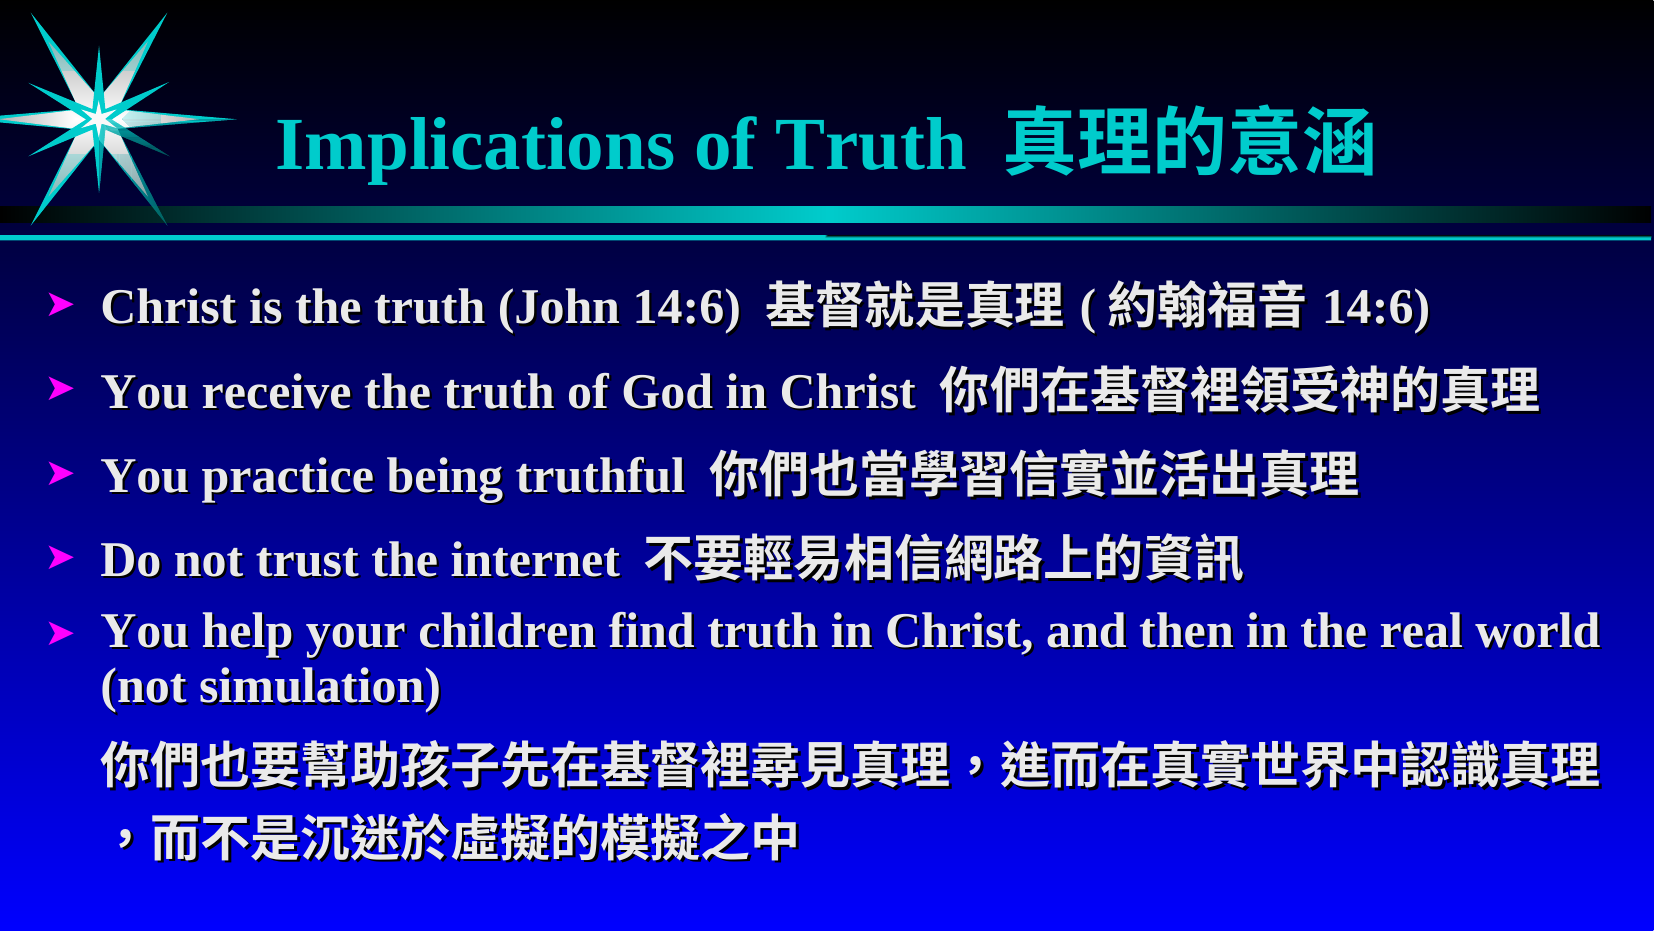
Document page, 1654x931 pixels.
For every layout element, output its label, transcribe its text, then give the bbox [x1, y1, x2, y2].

list Christ is the truth (John 14:6) 基督就是真理(約翰福音14:6) You receive the truth of God in Christ 你們在基督裡領受神的真理 You practice being truthful 你們也當學習信實並活出真理 Do not trust the internet 不要輕易相信網路上的資訊 You help your children find truth in Christ, and then in the real world (not simulation) 你們也要幫助孩子先在基督裡尋見真理，進而在真實世界中認識真理，而不是沉迷於虛擬的模擬之中 [44, 265, 1610, 872]
title Implications of Truth 真理的意涵 [124, 59, 1530, 215]
